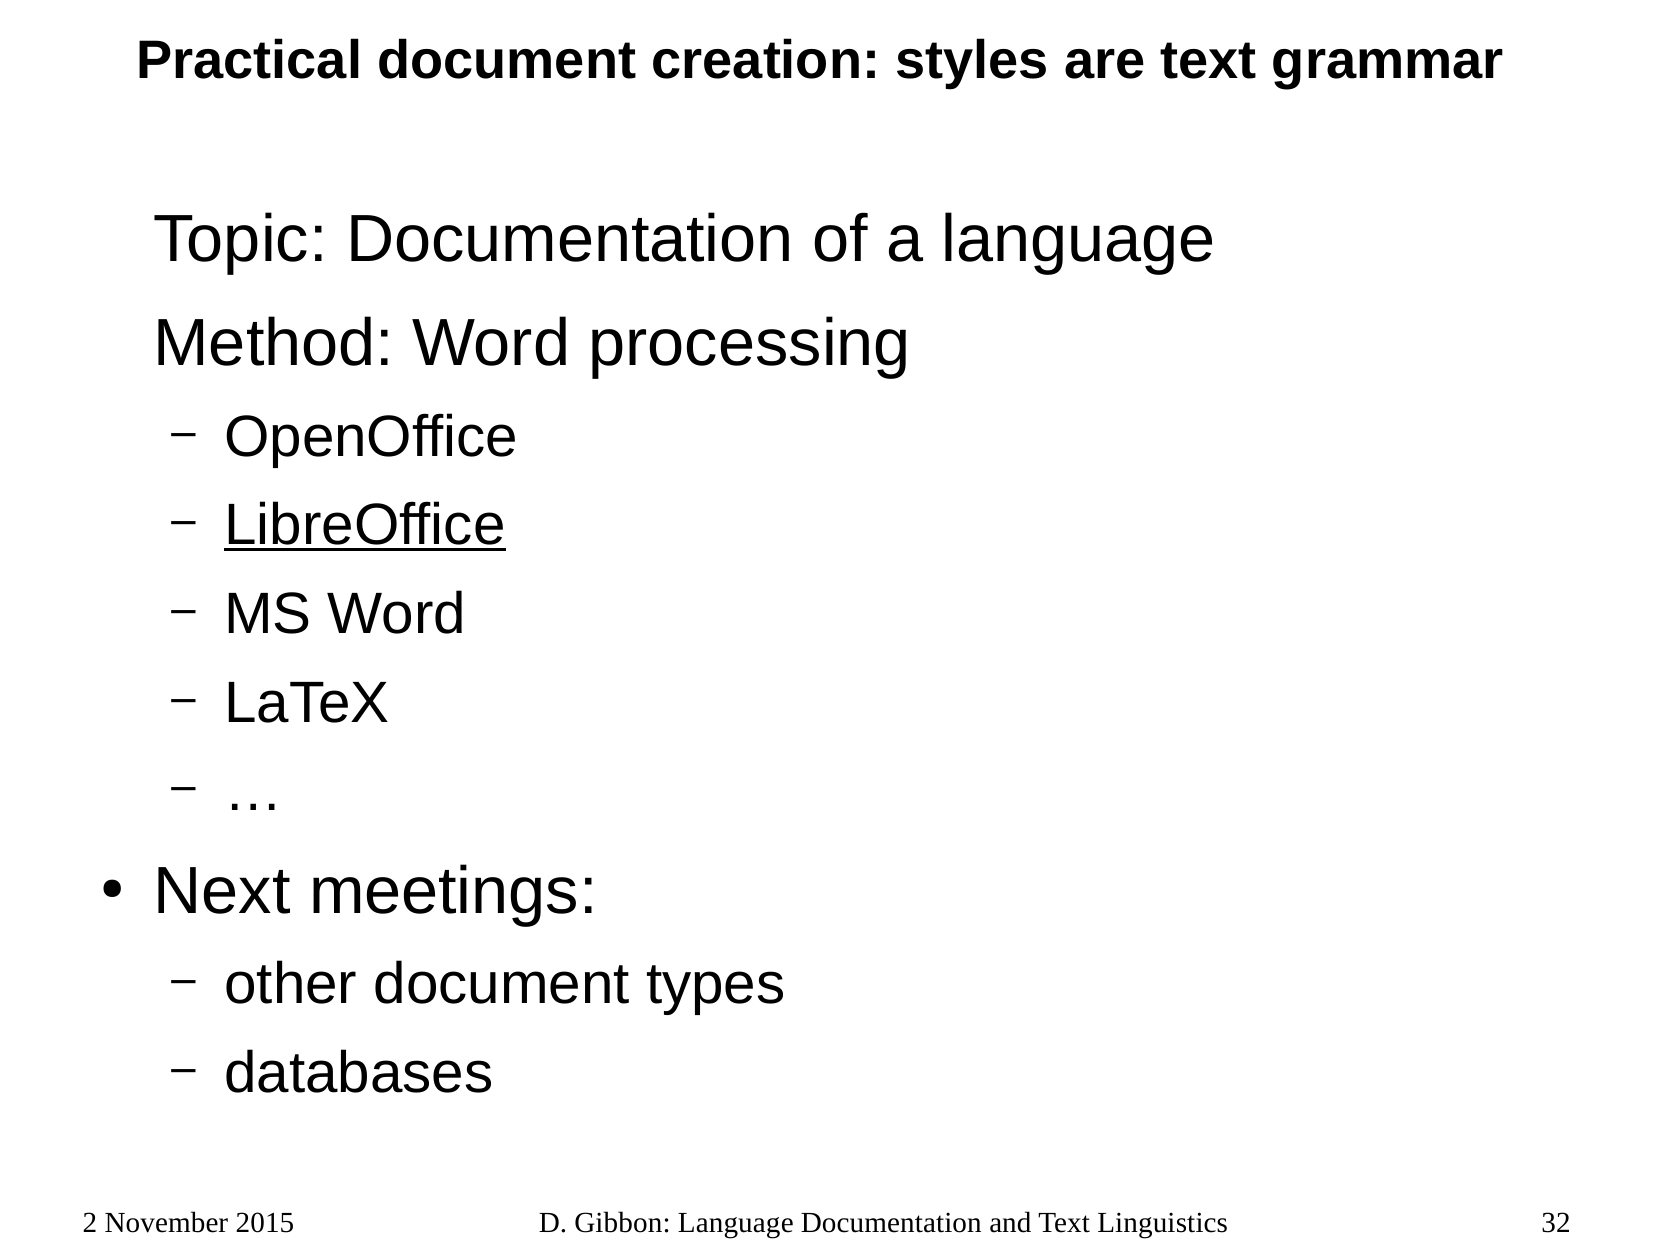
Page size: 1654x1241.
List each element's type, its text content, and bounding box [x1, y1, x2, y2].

title Practical document creation: styles are text grammar [11, 13, 1630, 107]
list Topic: Documentation of a language Method: Word processing OpenOffice LibreOffice MS Word LaTeX … Next meetings: other document types databases [82, 200, 1619, 1182]
